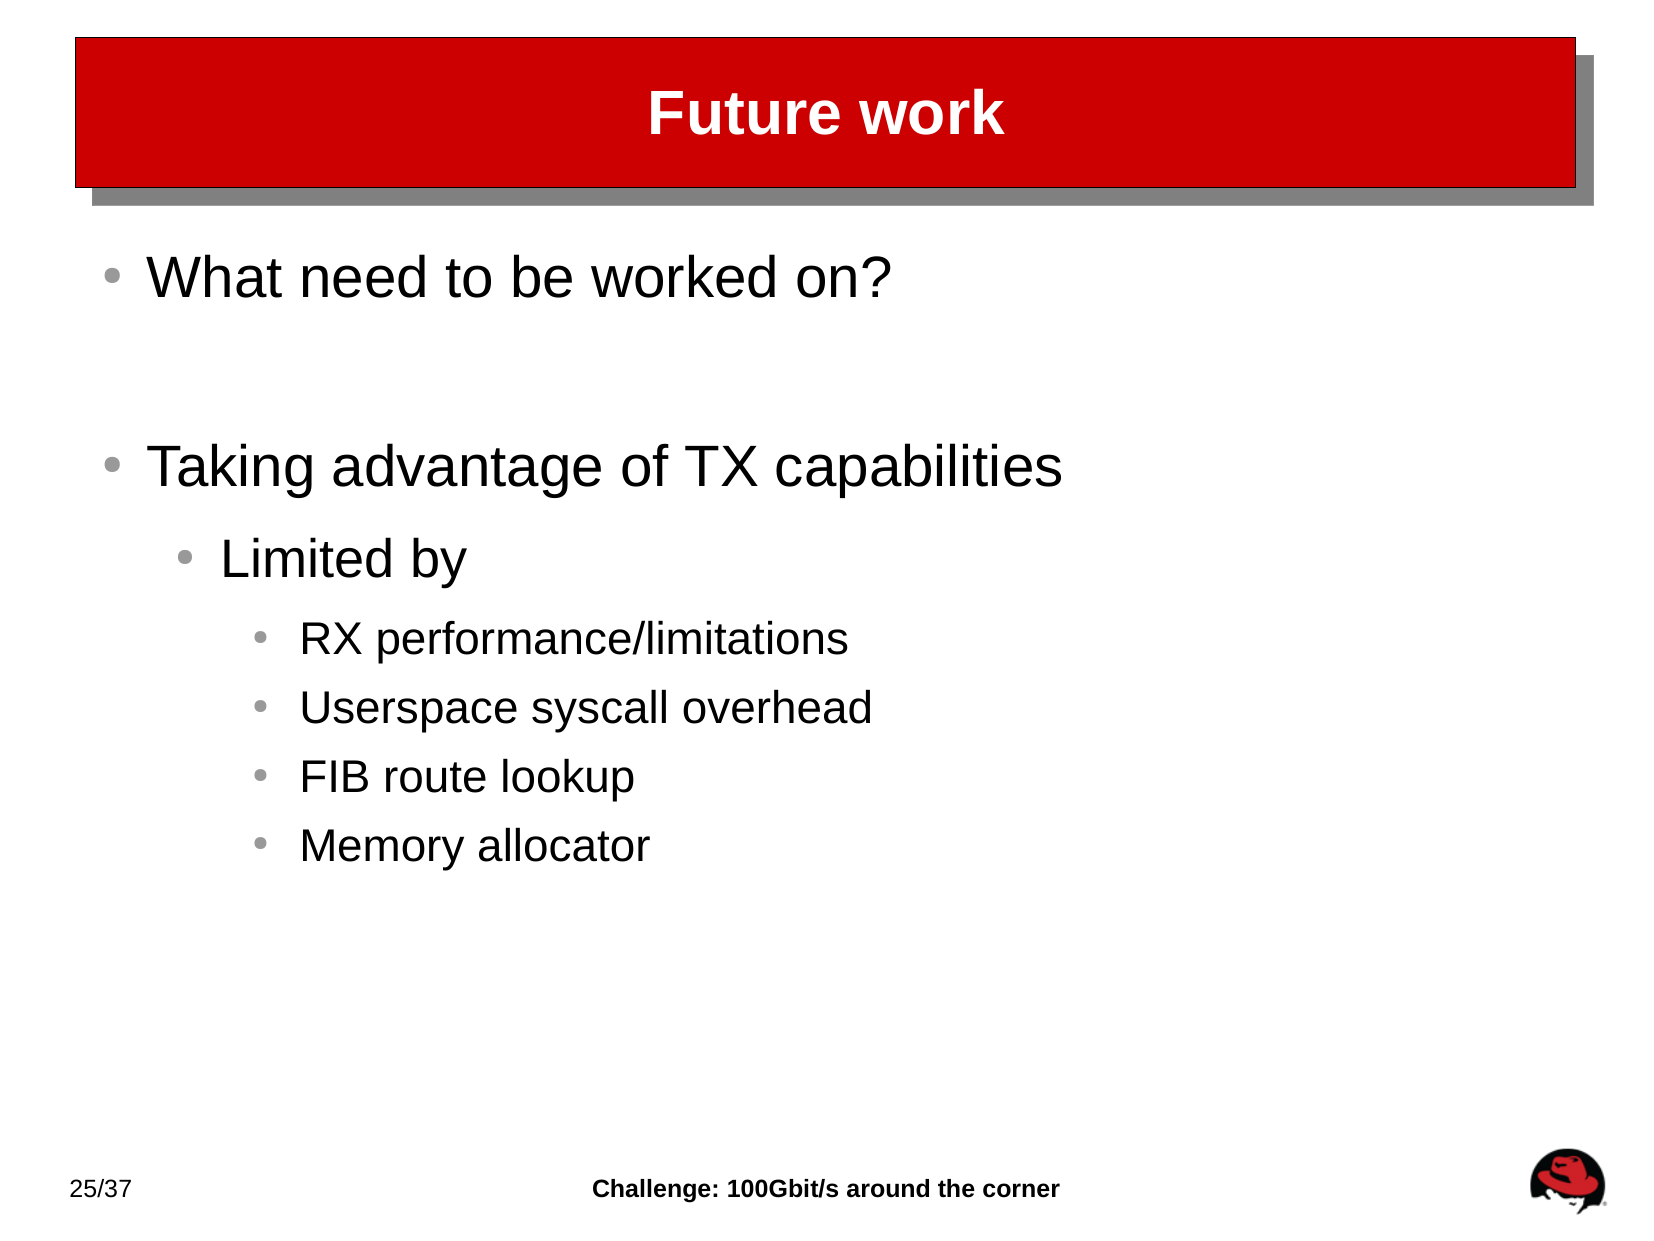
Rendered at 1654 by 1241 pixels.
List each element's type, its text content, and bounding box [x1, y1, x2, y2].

picture [1529, 1146, 1613, 1224]
list What need to be worked on? Taking advantage of TX capabilities Limited by RX performance/limitations Userspace syscall overhead FIB route lookup Memory allocator [86, 244, 1576, 1039]
title Future work [82, 37, 1571, 188]
